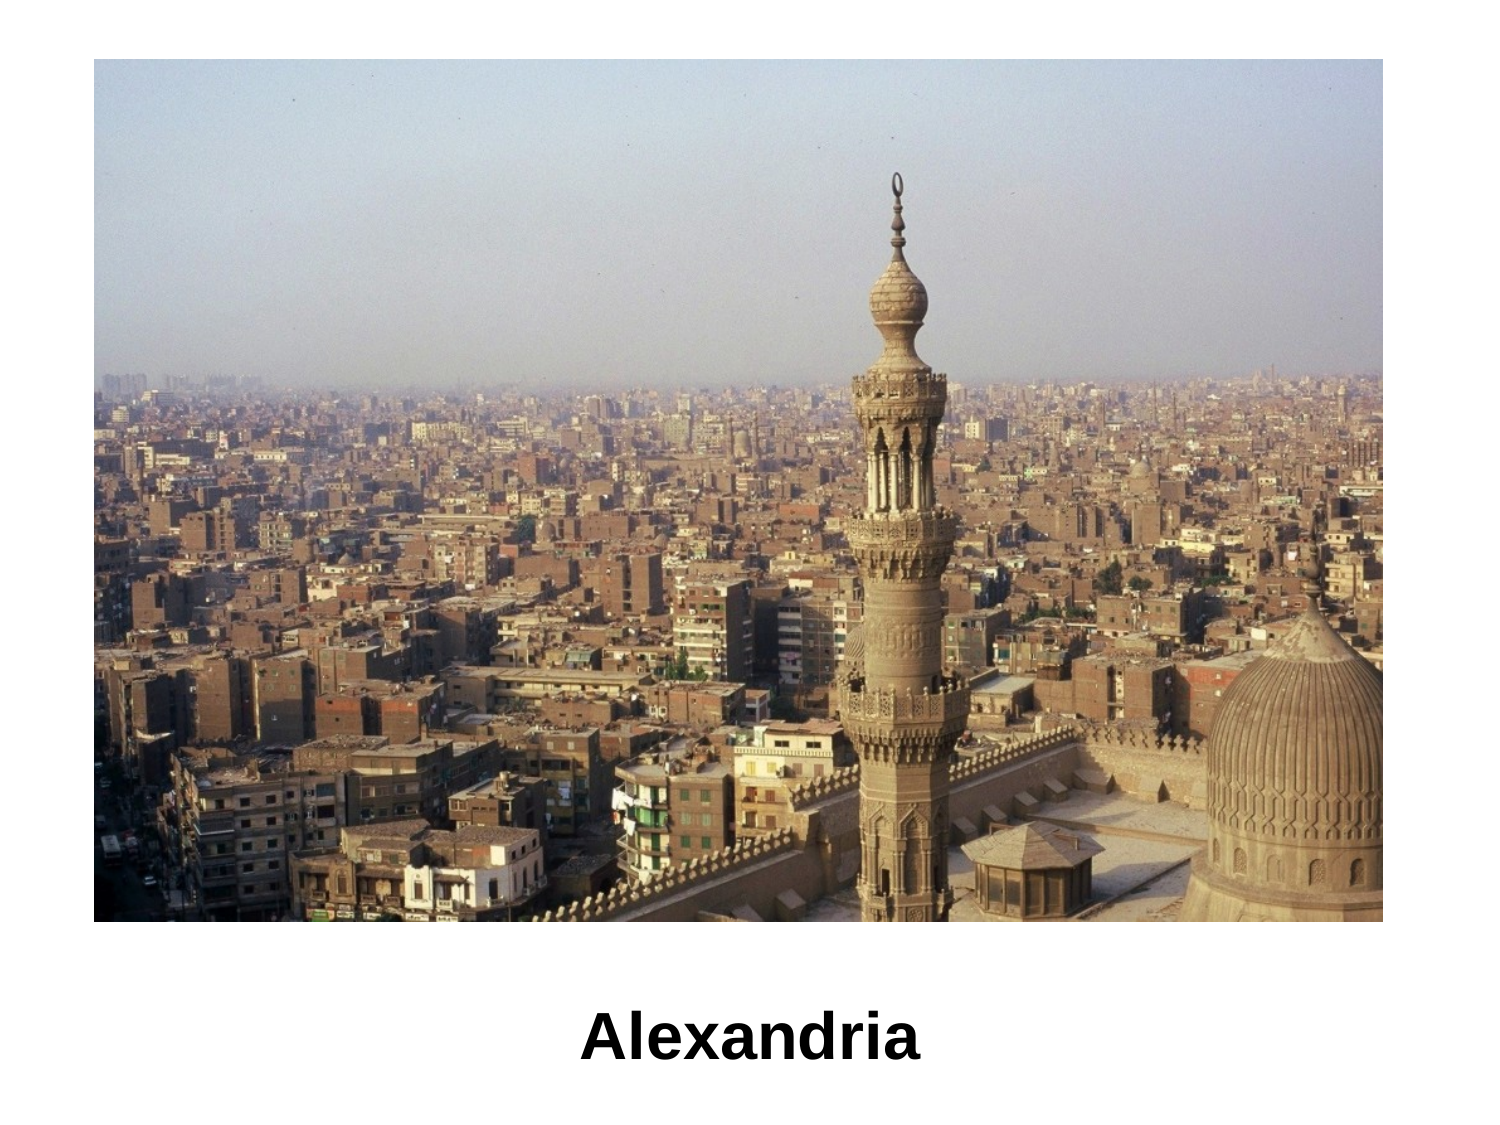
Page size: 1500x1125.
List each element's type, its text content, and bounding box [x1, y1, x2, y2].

picture [94, 59, 1383, 922]
text_box Alexandria [0, 992, 1500, 1105]
